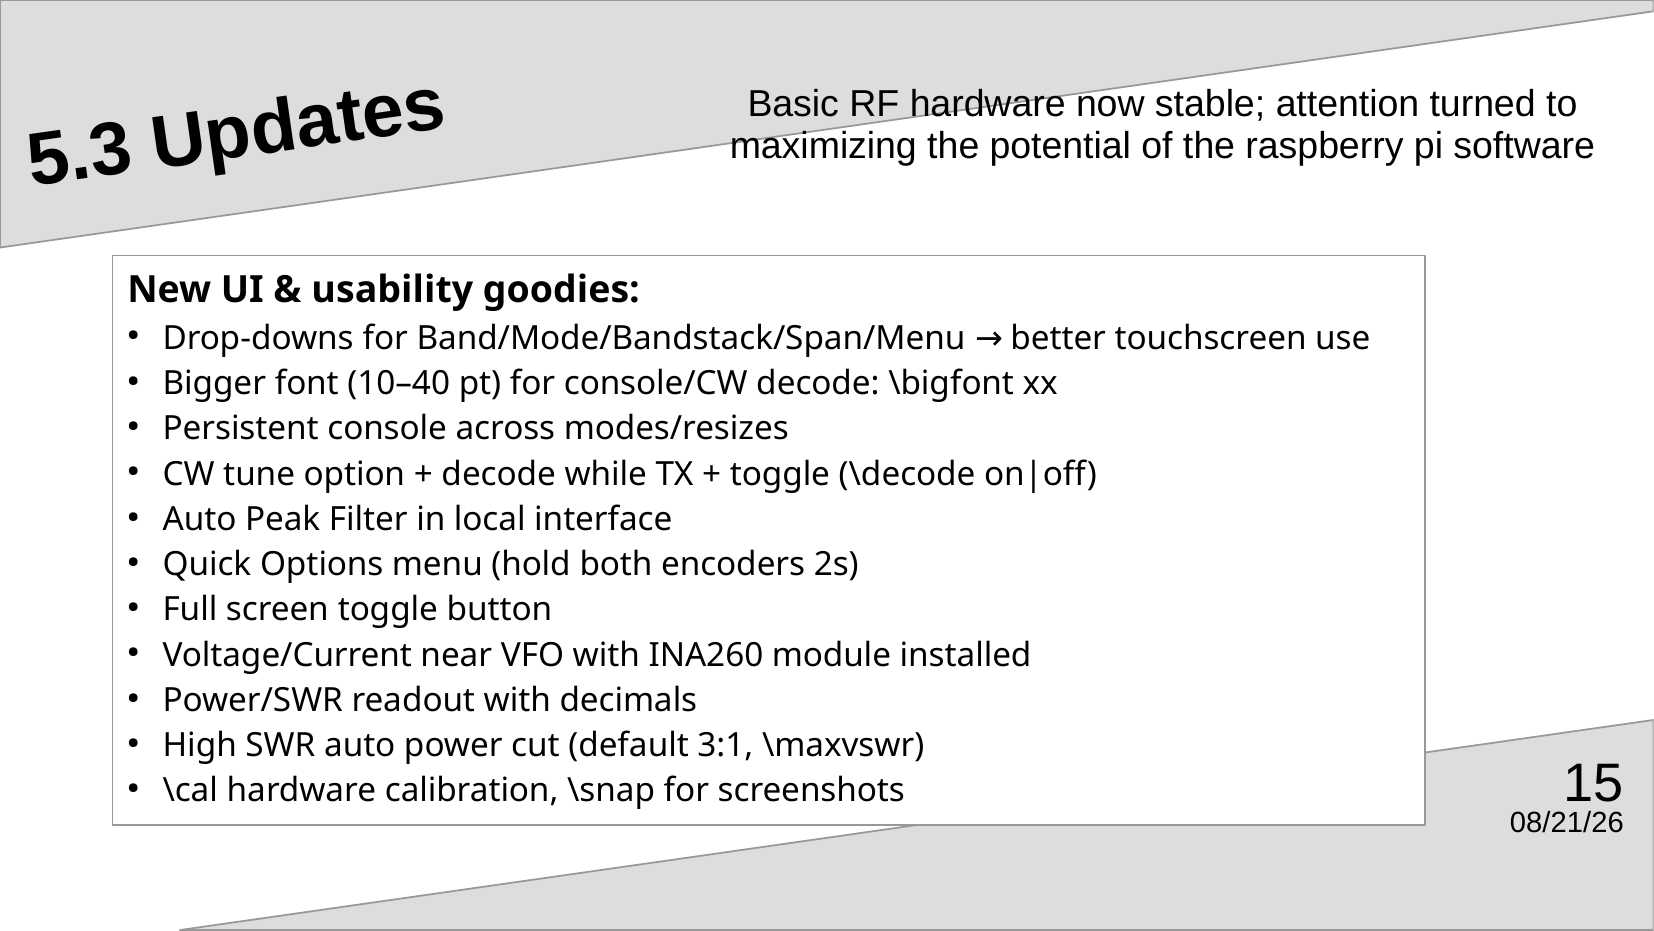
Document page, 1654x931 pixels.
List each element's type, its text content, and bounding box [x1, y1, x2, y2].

text_box New UI & usability goodies: Drop-downs for Band/Mode/Bandstack/Span/Menu → better touchscreen use Bigger font (10–40 pt) for console/CW decode: \bigfont xx Persistent console across modes/resizes CW tune option + decode while TX + toggle (\decode on|off) Auto Peak Filter in local interface Quick Options menu (hold both encoders 2s) Full screen toggle button Voltage/Current near VFO with INA260 module installed Power/SWR readout with decimals High SWR auto power cut (default 3:1, \maxvswr) \cal hardware calibration, \snap for screenshots [112, 255, 1426, 826]
text_box Basic RF hardware now stable; attention turned to maximizing the potential of the raspberry pi software [712, 75, 1613, 174]
title 5.3 Updates [16, 0, 1501, 239]
